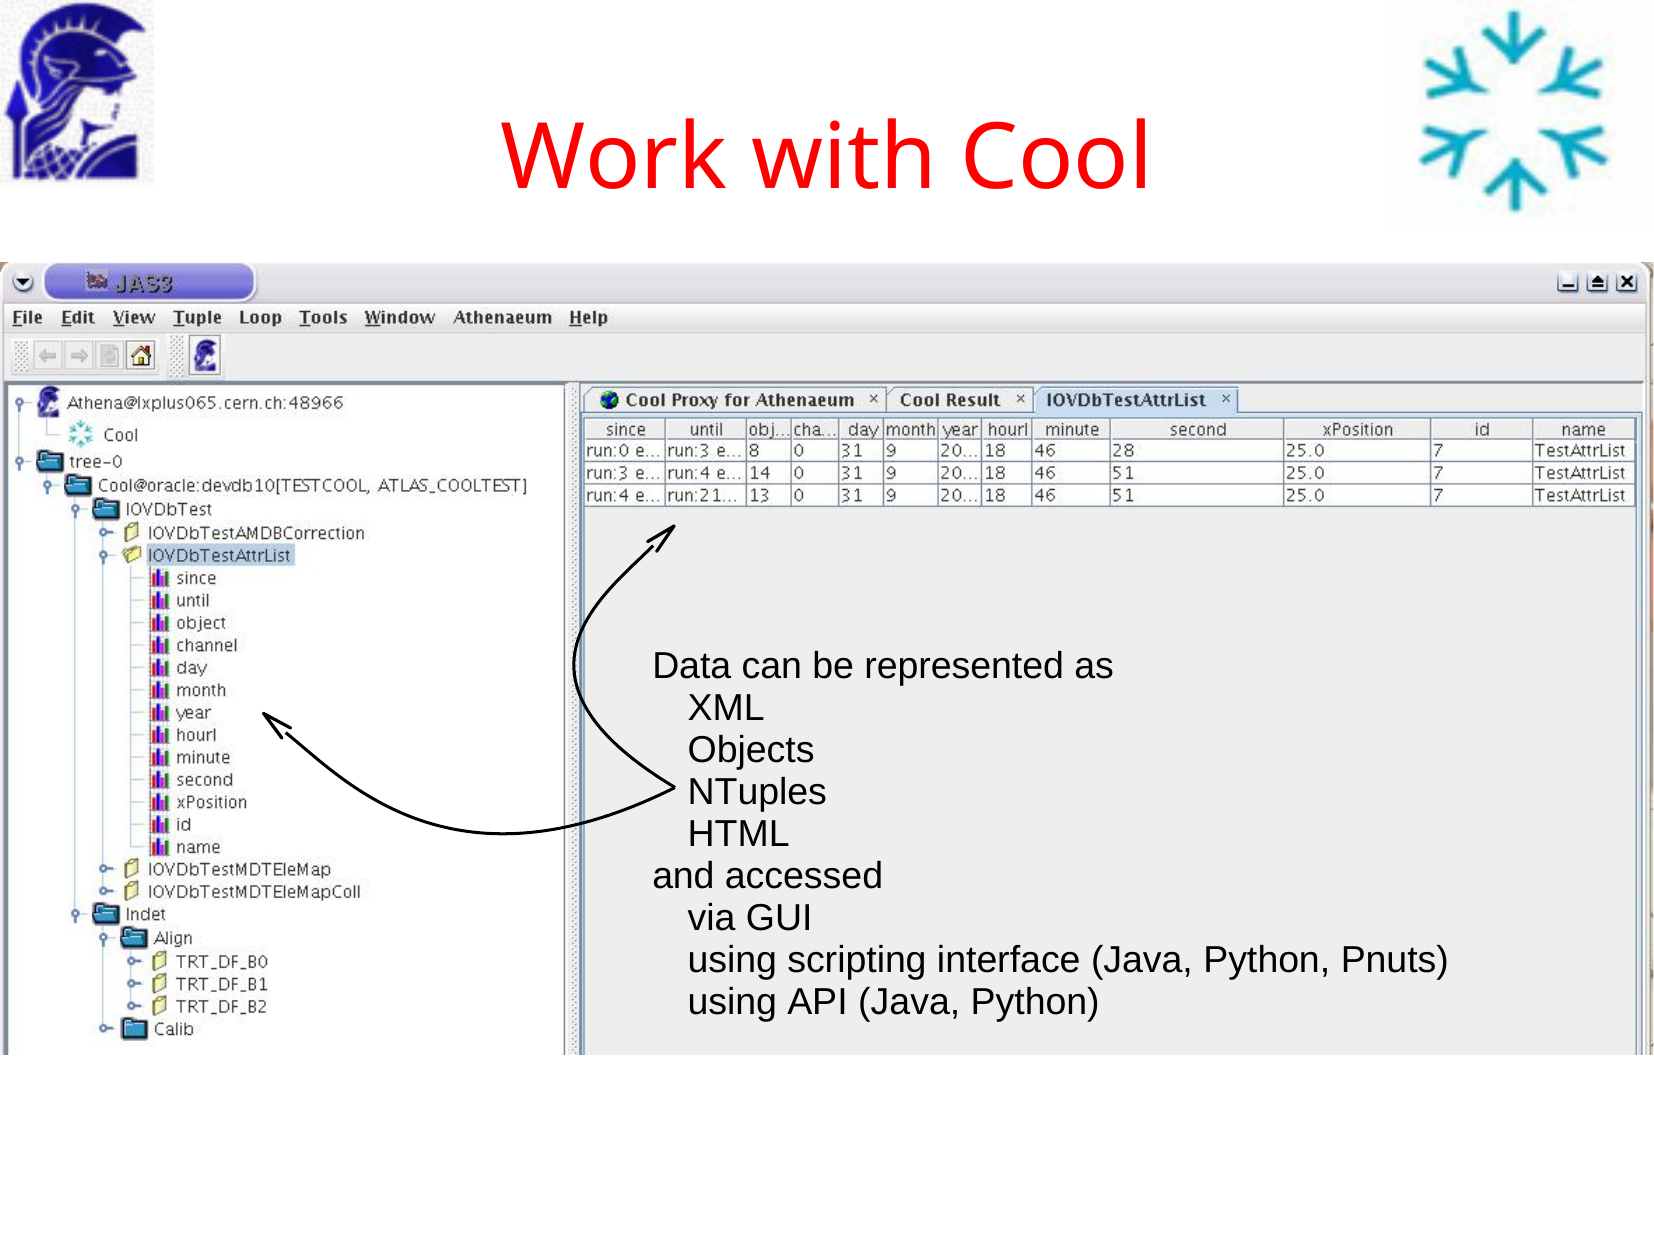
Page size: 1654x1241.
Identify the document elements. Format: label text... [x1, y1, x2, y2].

picture [0, 262, 1654, 1055]
picture [0, 0, 154, 188]
text_box Data can be represented as XML Objects NTuples HTML and accessed via GUI using scripting interface (Java, Python, Pnuts) using API (Java, Python) [637, 637, 1503, 1031]
title Work with Cool [82, 49, 1571, 257]
picture [1383, 0, 1652, 229]
